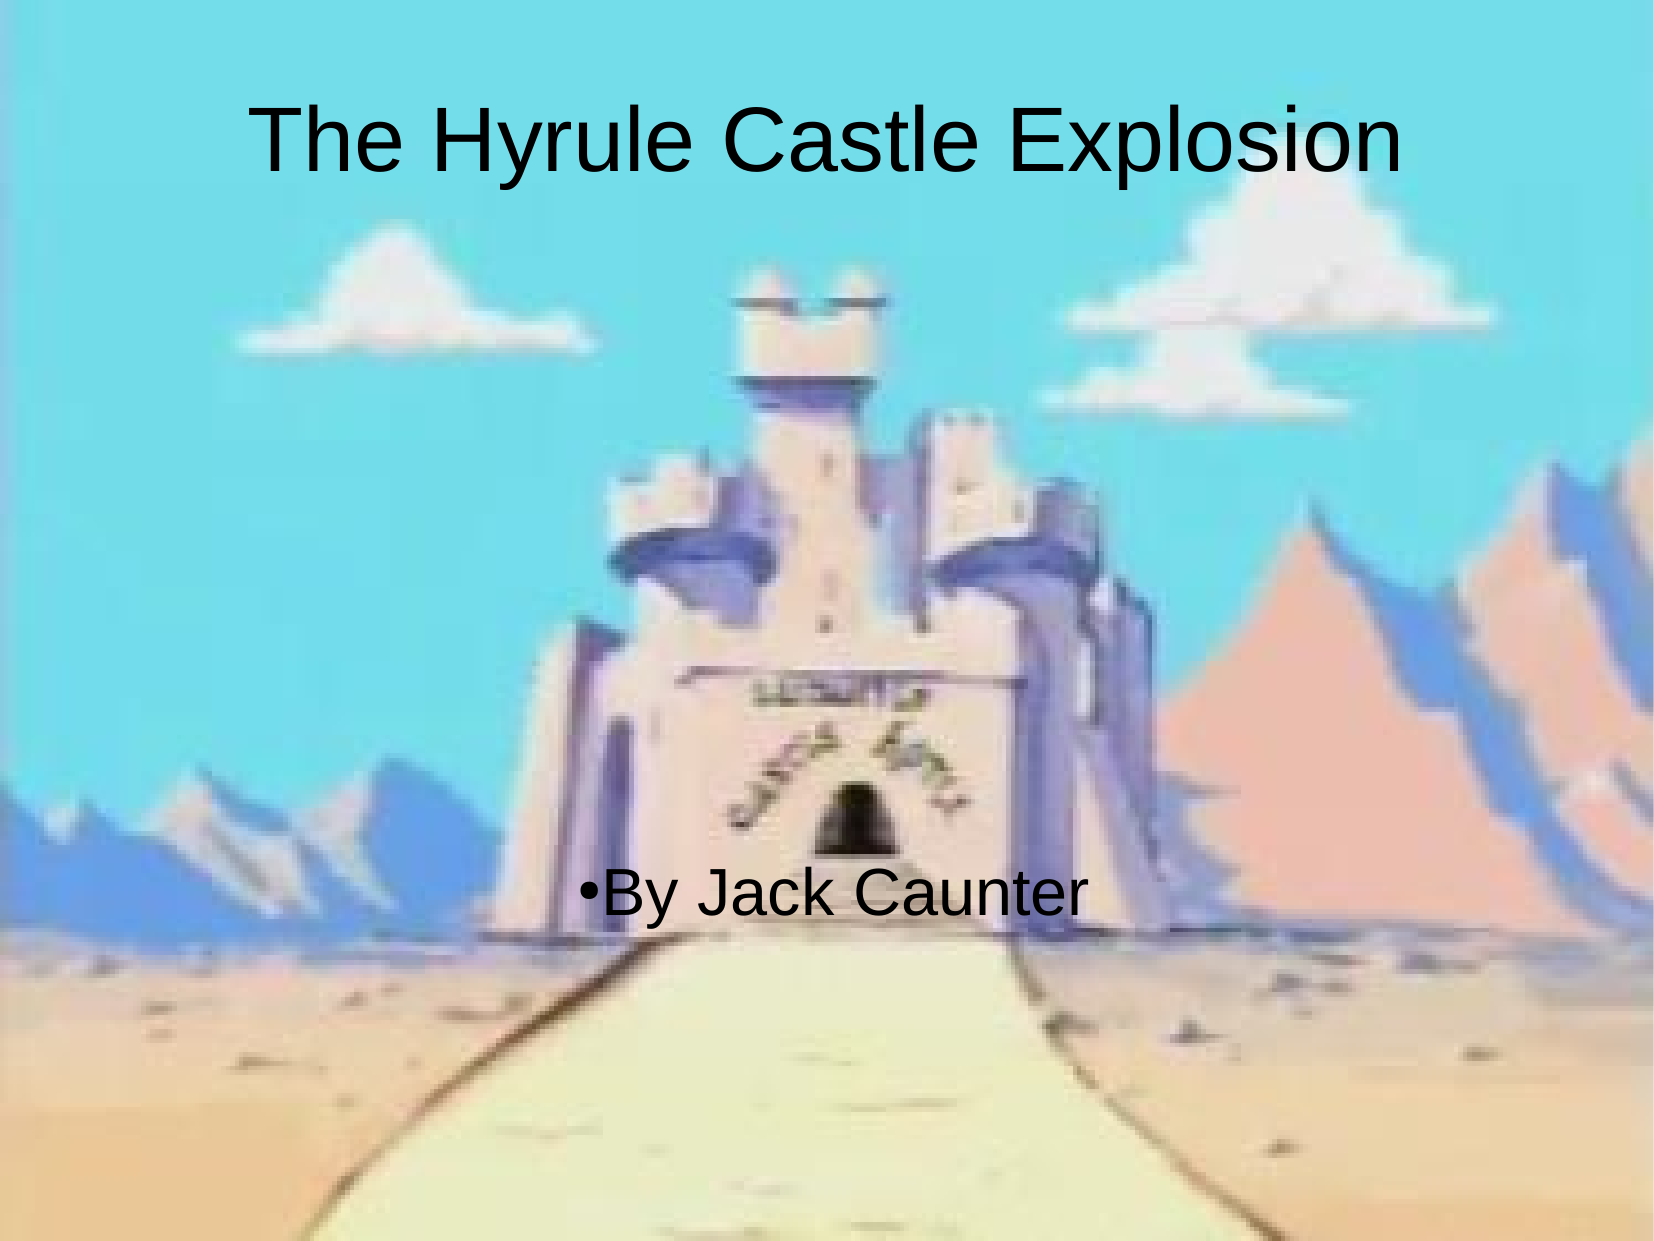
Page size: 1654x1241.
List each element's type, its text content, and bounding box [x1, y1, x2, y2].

title The Hyrule Castle Explosion [59, 61, 1595, 219]
picture [0, 0, 1654, 1241]
subtitle By Jack Caunter [92, 544, 1576, 1241]
chart [112, 262, 946, 853]
